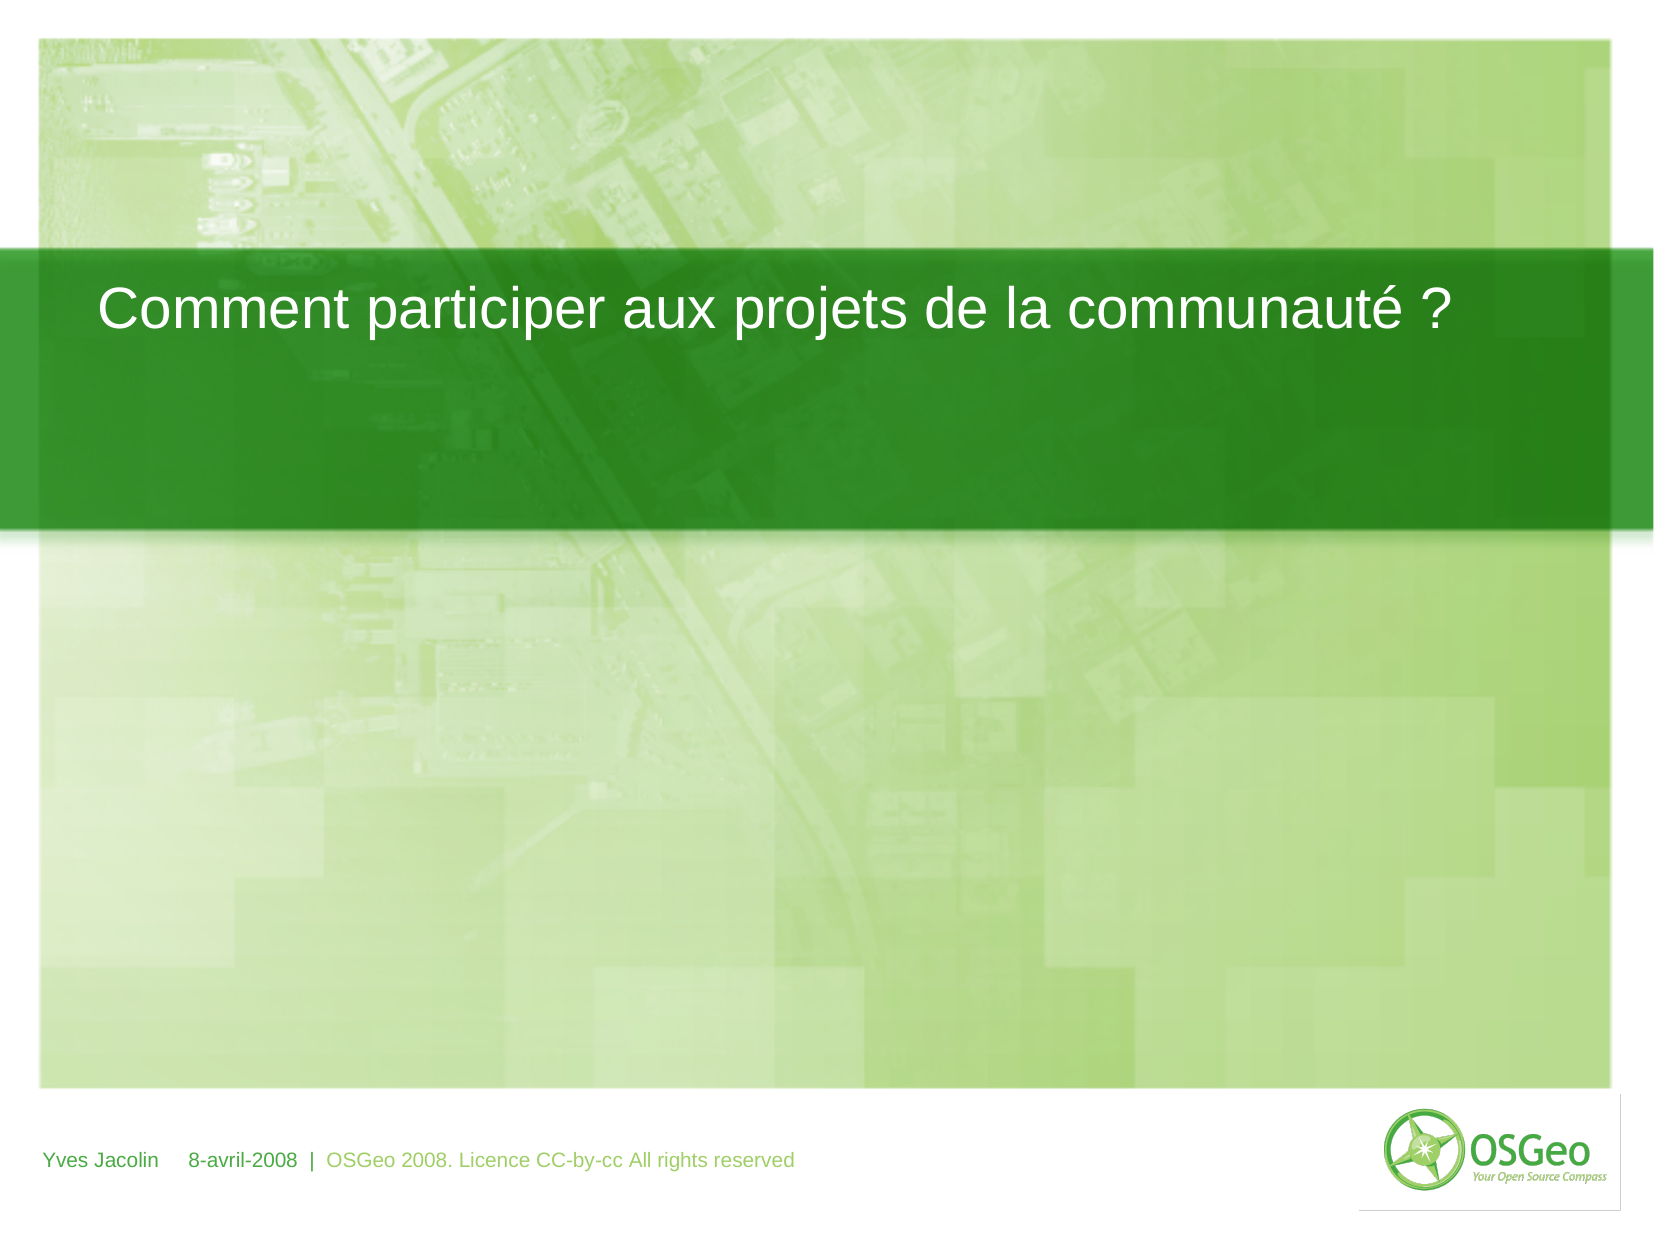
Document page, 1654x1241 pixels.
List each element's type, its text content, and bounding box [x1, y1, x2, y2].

text_box Comment participer aux projets de la communauté ? [82, 268, 1530, 476]
picture [0, 1, 1654, 1241]
